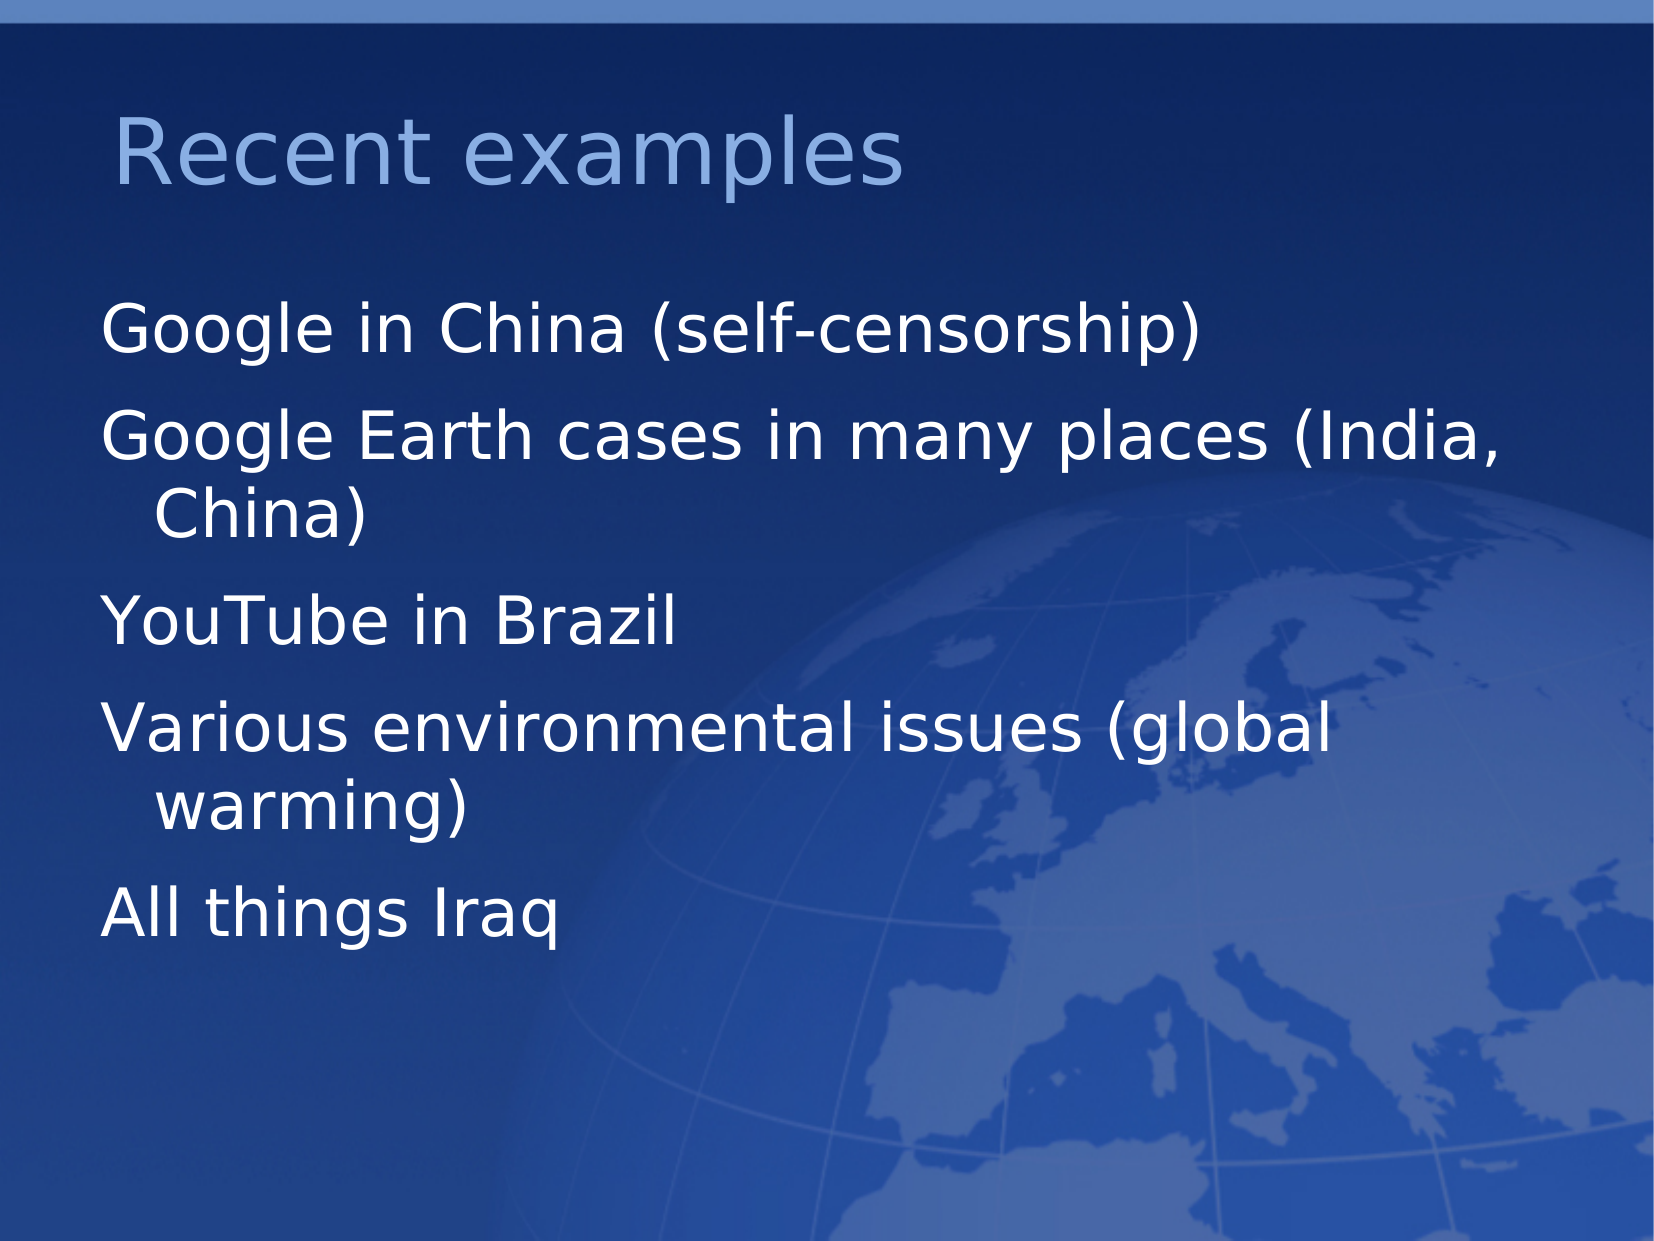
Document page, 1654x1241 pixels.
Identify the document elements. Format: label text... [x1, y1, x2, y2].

picture [0, 0, 1654, 1241]
list Google in China (self-censorship) Google Earth cases in many places (India, China) YouTube in Brazil Various environmental issues (global warming) All things Iraq [82, 290, 1571, 1094]
title Recent examples [82, 56, 1571, 250]
